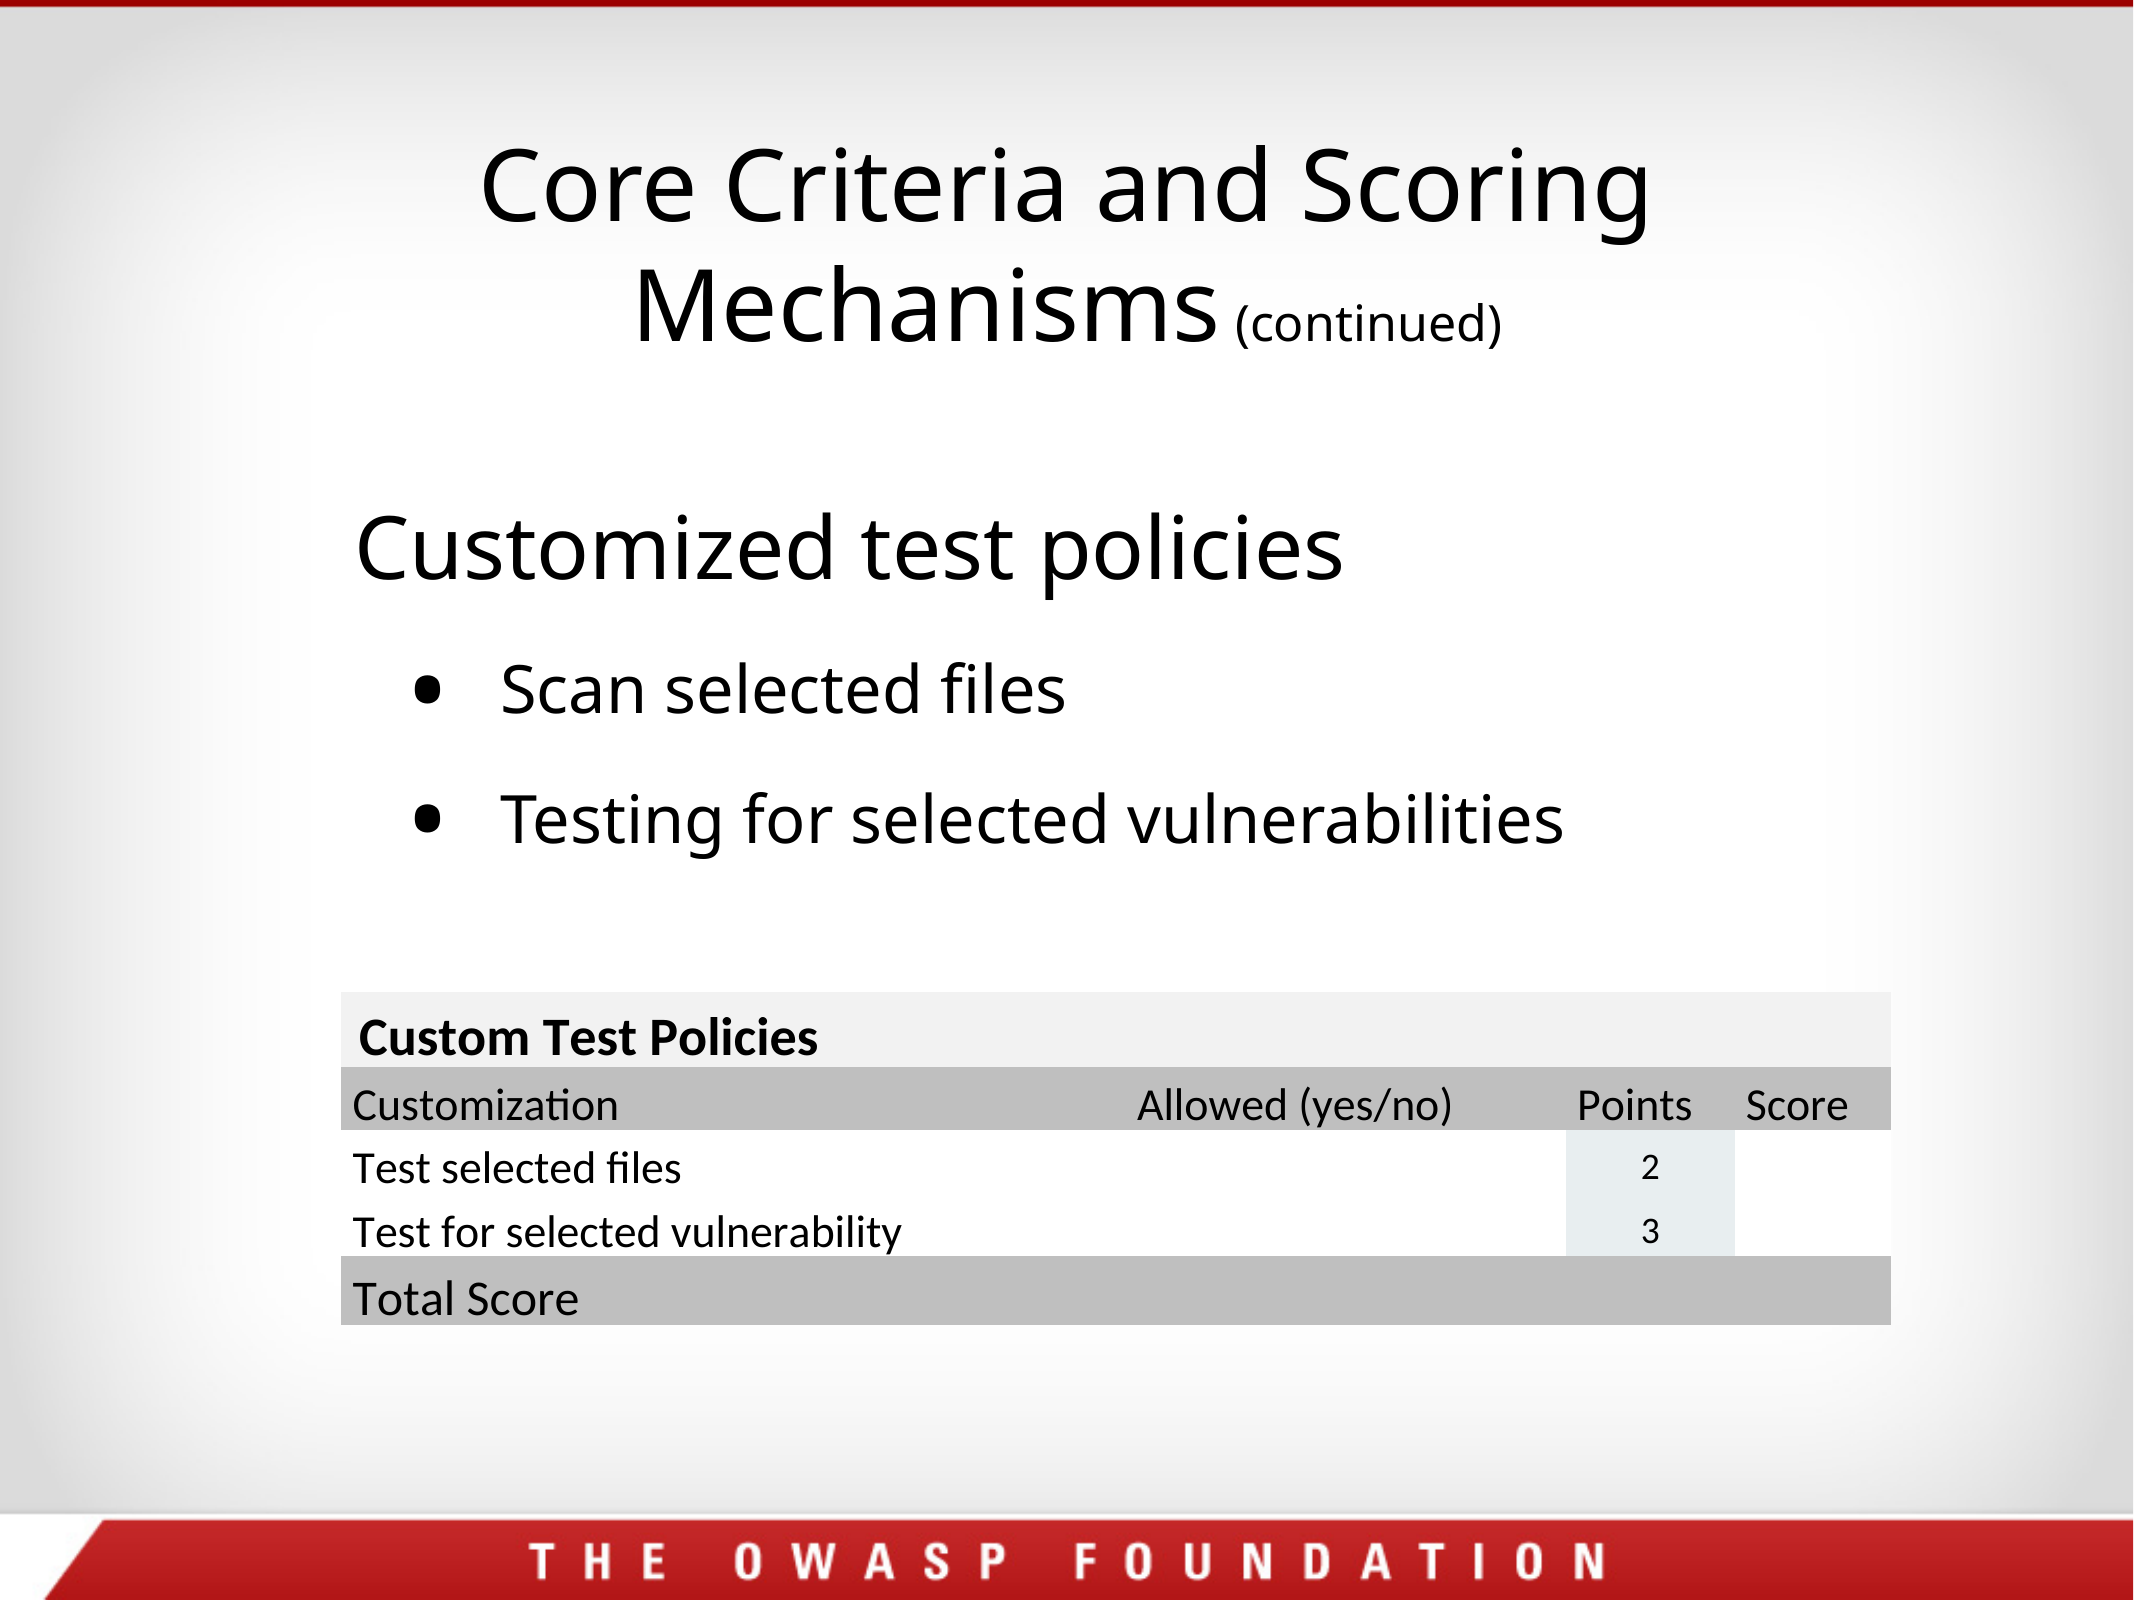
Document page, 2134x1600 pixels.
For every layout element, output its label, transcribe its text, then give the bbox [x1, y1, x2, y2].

table_cell [1126, 1130, 1566, 1193]
table_cell Points [1566, 1067, 1735, 1130]
table_cell Test for selected vulnerability [341, 1193, 1126, 1256]
table_cell 2 [1566, 1130, 1735, 1193]
table_cell [1126, 1193, 1566, 1256]
picture [0, 0, 2134, 1600]
table_cell Test selected files [341, 1130, 1126, 1193]
list Customized test policies Scan selected files Testing for selected vulnerabilities [208, 454, 1925, 1510]
table_cell Total Score [341, 1256, 1735, 1325]
table_cell Customization [341, 1067, 1126, 1130]
table_cell [1735, 1256, 1891, 1325]
title Core Criteria and Scoring Mechanisms (continued) [208, 22, 1925, 454]
table_cell 3 [1566, 1193, 1735, 1256]
table_cell [1735, 1193, 1891, 1256]
table_cell [1735, 1130, 1891, 1193]
table_cell Allowed (yes/no) [1126, 1067, 1566, 1130]
table_cell Score [1735, 1067, 1891, 1130]
table_header Custom Test Policies [341, 992, 1891, 1067]
